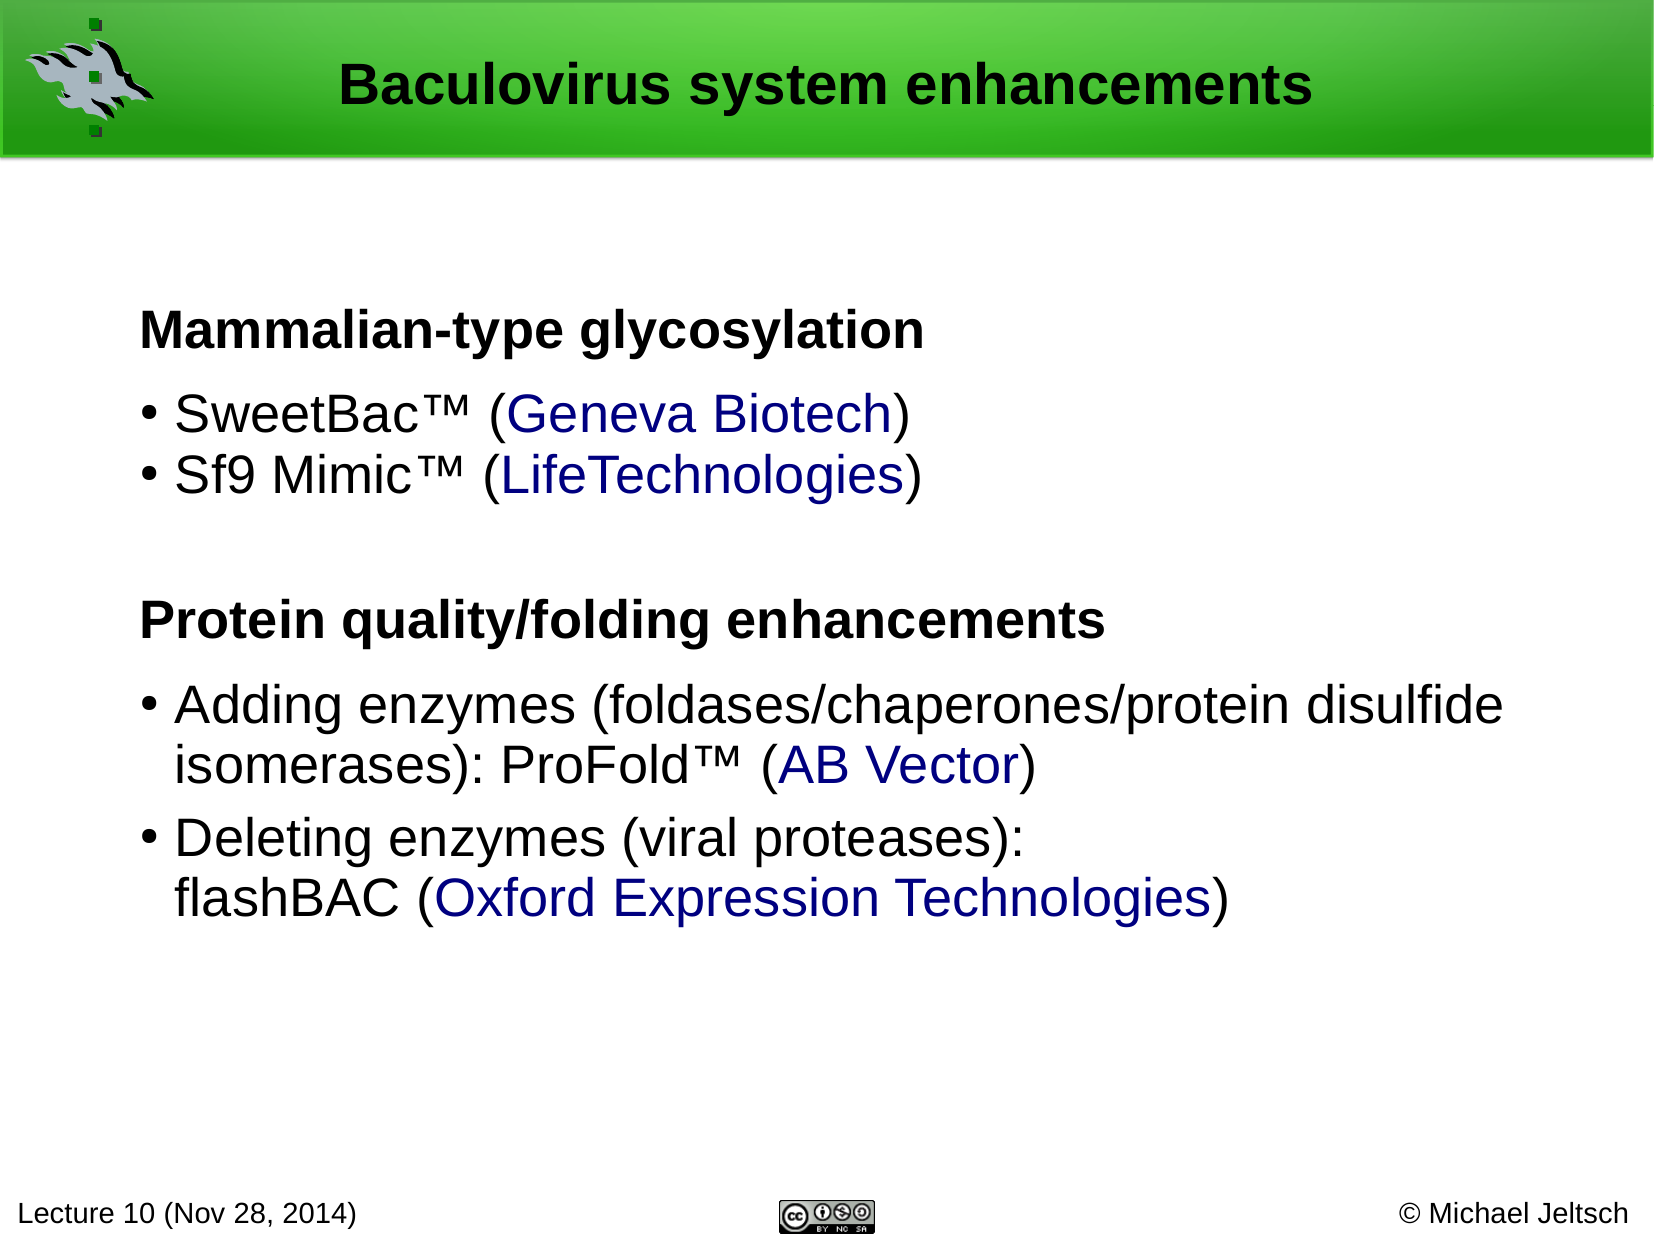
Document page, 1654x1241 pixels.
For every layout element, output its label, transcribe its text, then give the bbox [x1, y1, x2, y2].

text_box Mammalian-type glycosylation SweetBac™ (Geneva Biotech) Sf9 Mimic™ (LifeTechnologies) Protein quality/folding enhancements Adding enzymes (foldases/chaperones/protein disulfide isomerases): ProFold™ (AB Vector) Deleting enzymes (viral proteases): flashBAC (Oxford Expression Technologies) [124, 291, 1522, 938]
picture [779, 1200, 875, 1234]
title Baculovirus system enhancements [91, 38, 1562, 129]
